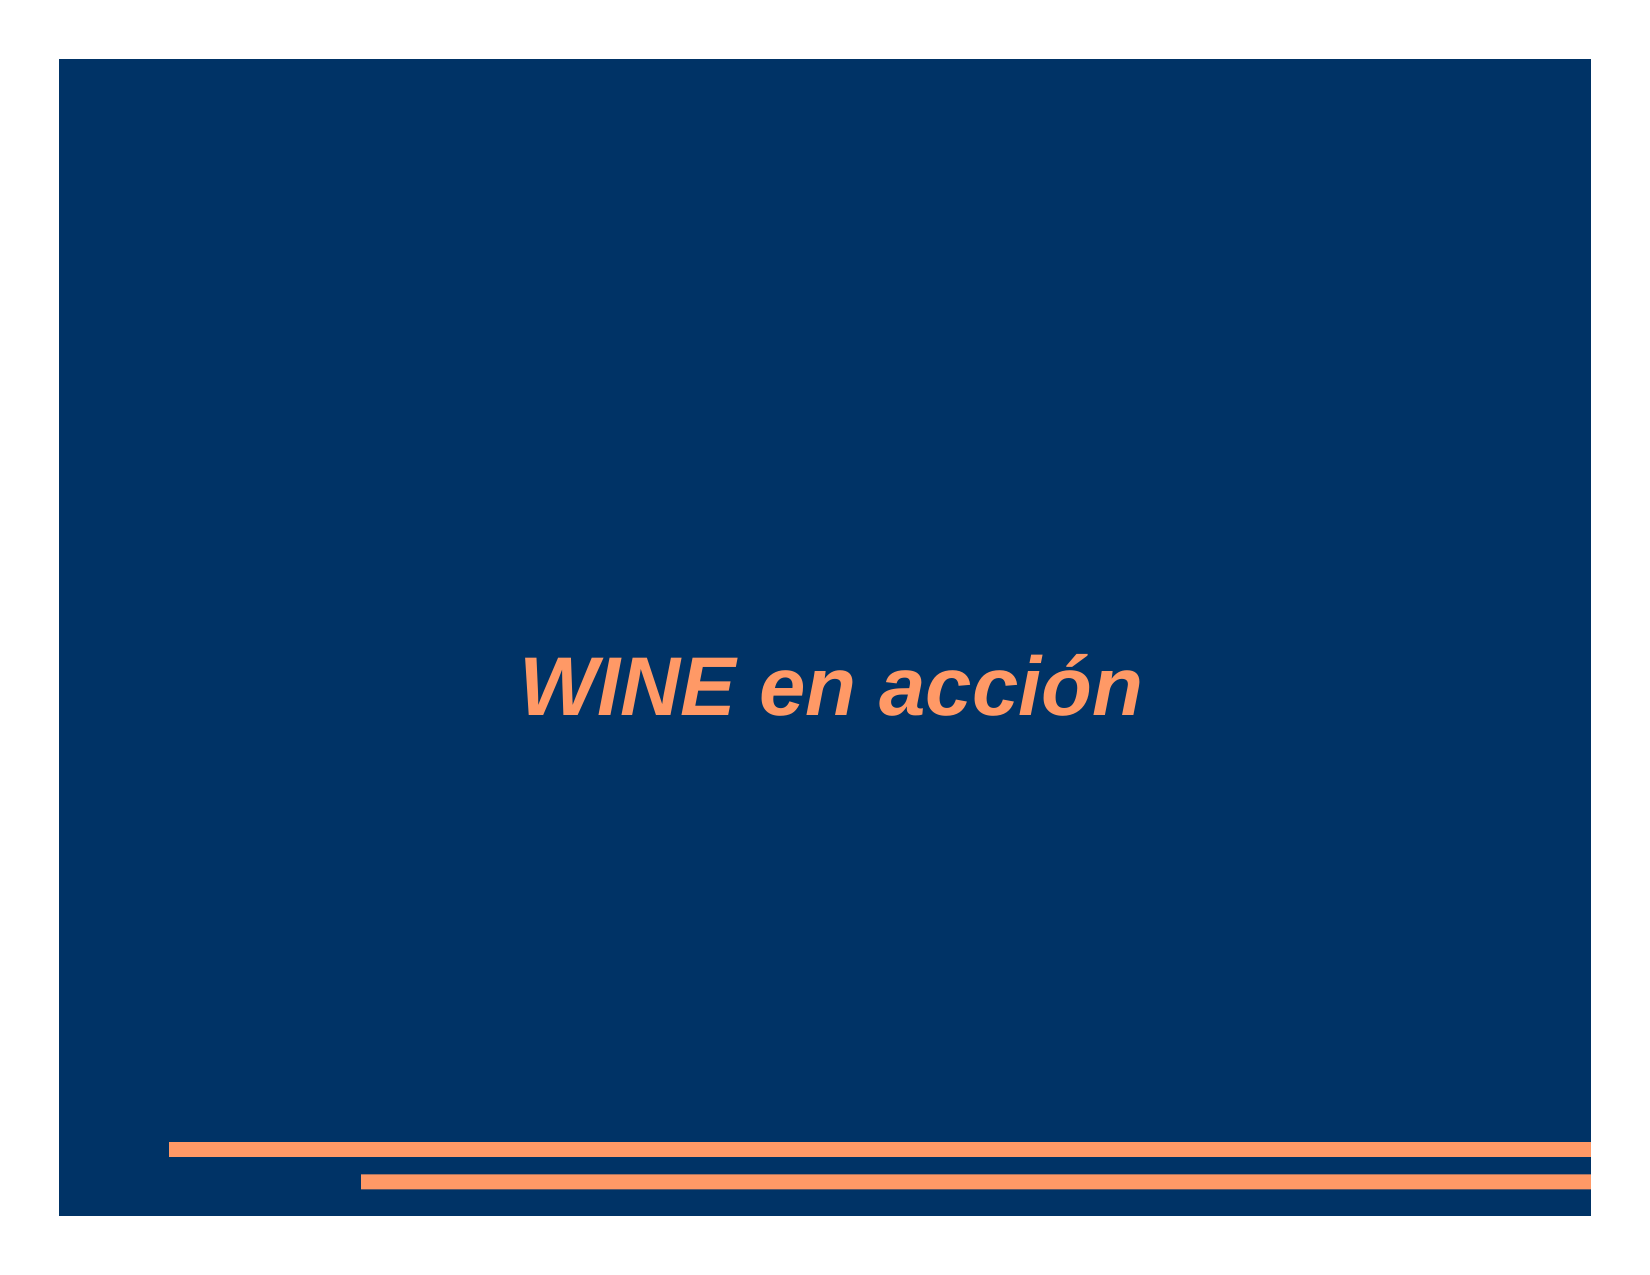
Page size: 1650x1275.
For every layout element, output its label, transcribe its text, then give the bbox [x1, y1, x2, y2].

title WINE en acción [177, 620, 1486, 755]
